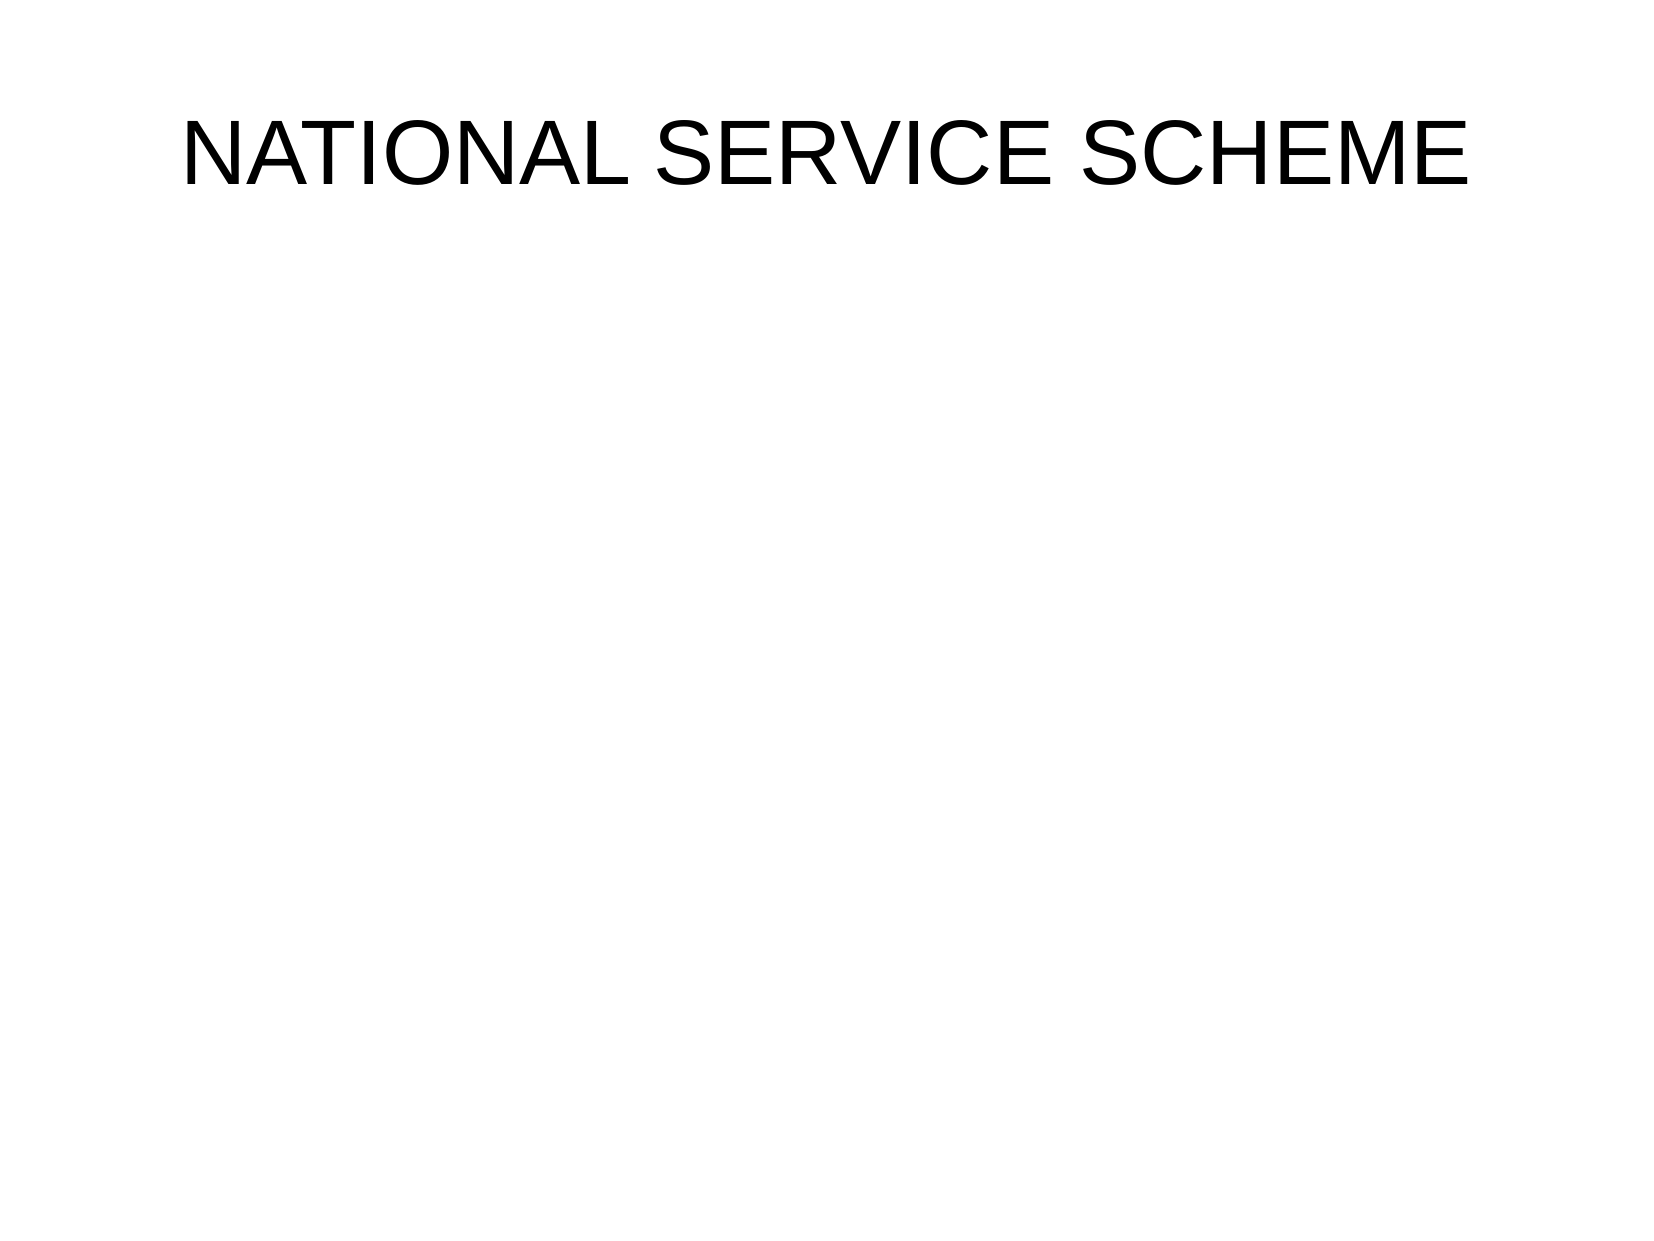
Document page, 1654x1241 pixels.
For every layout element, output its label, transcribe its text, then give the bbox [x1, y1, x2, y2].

title NATIONAL SERVICE SCHEME [82, 49, 1571, 257]
